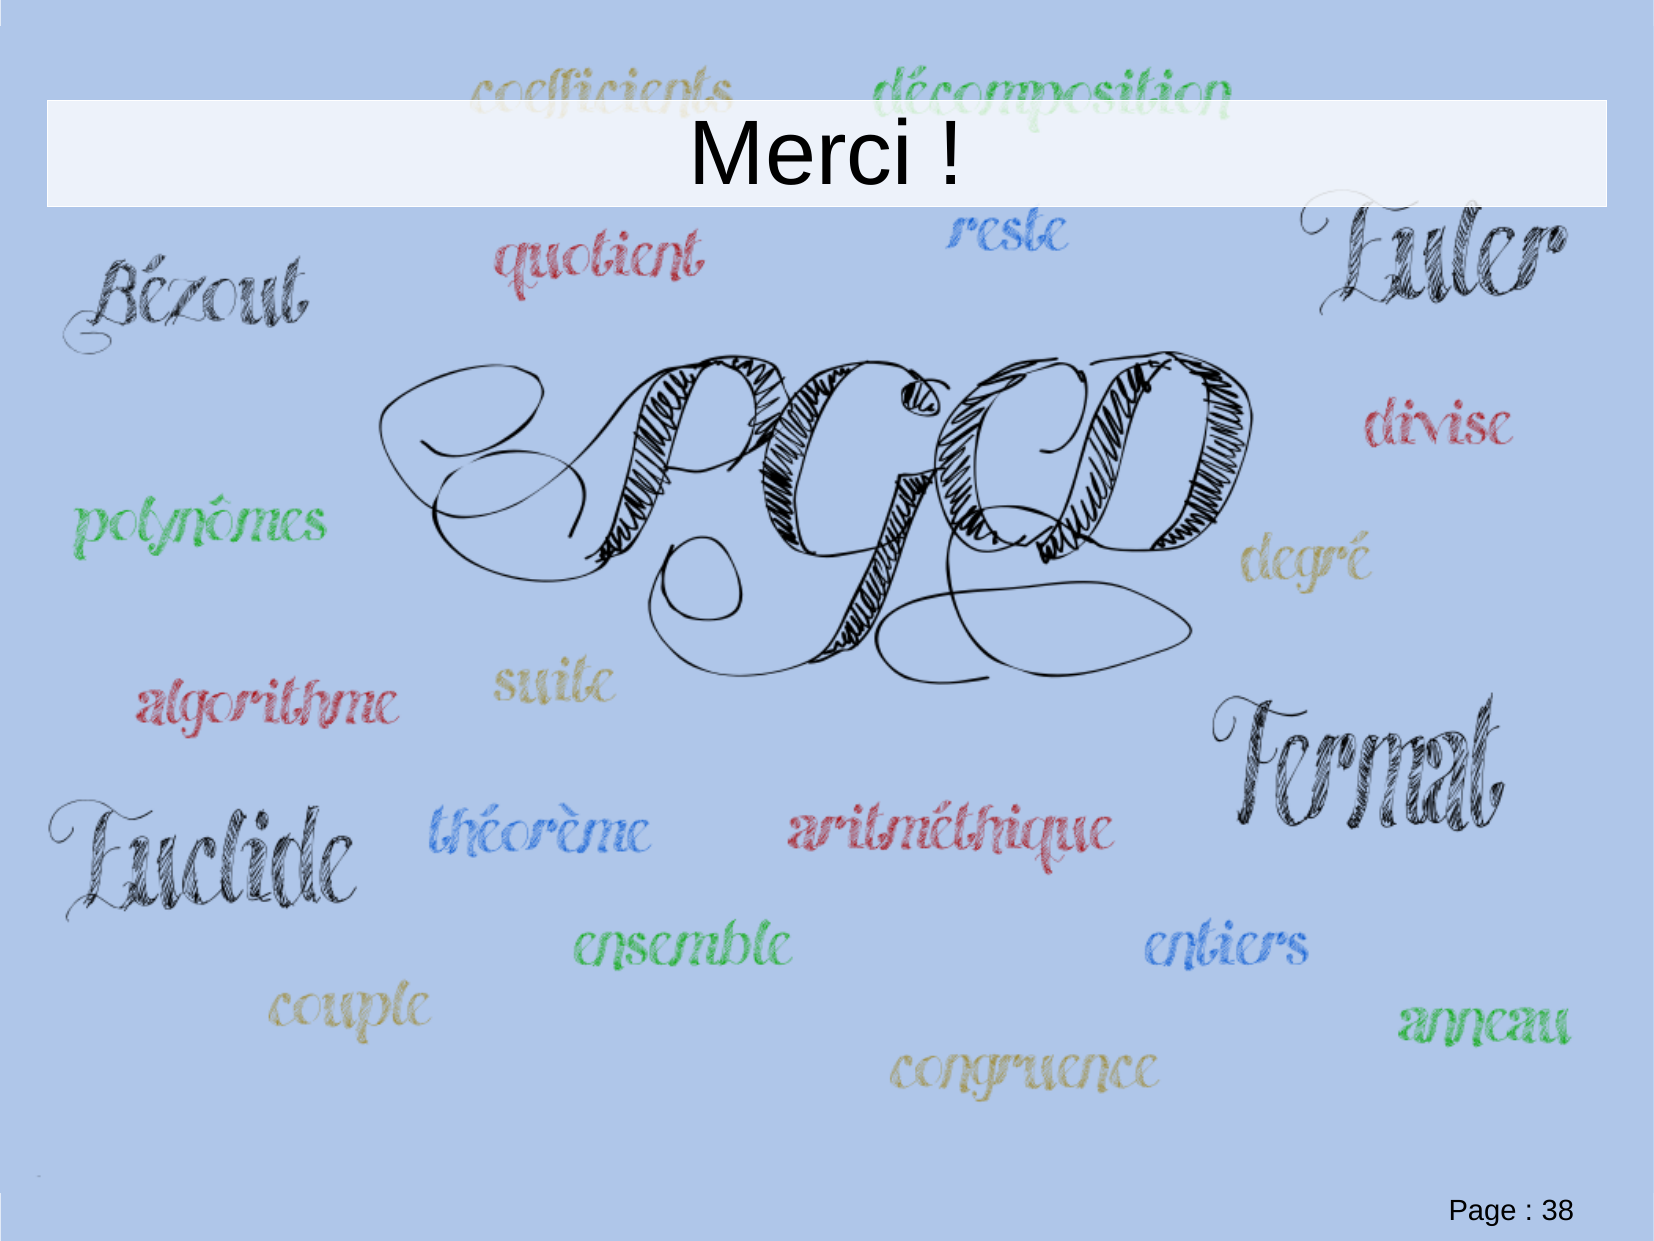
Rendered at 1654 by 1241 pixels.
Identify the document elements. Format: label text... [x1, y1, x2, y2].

picture [0, 0, 1654, 1241]
text_box [47, 100, 82, 207]
text_box [1571, 100, 1607, 207]
title Merci ! [82, 49, 1571, 257]
